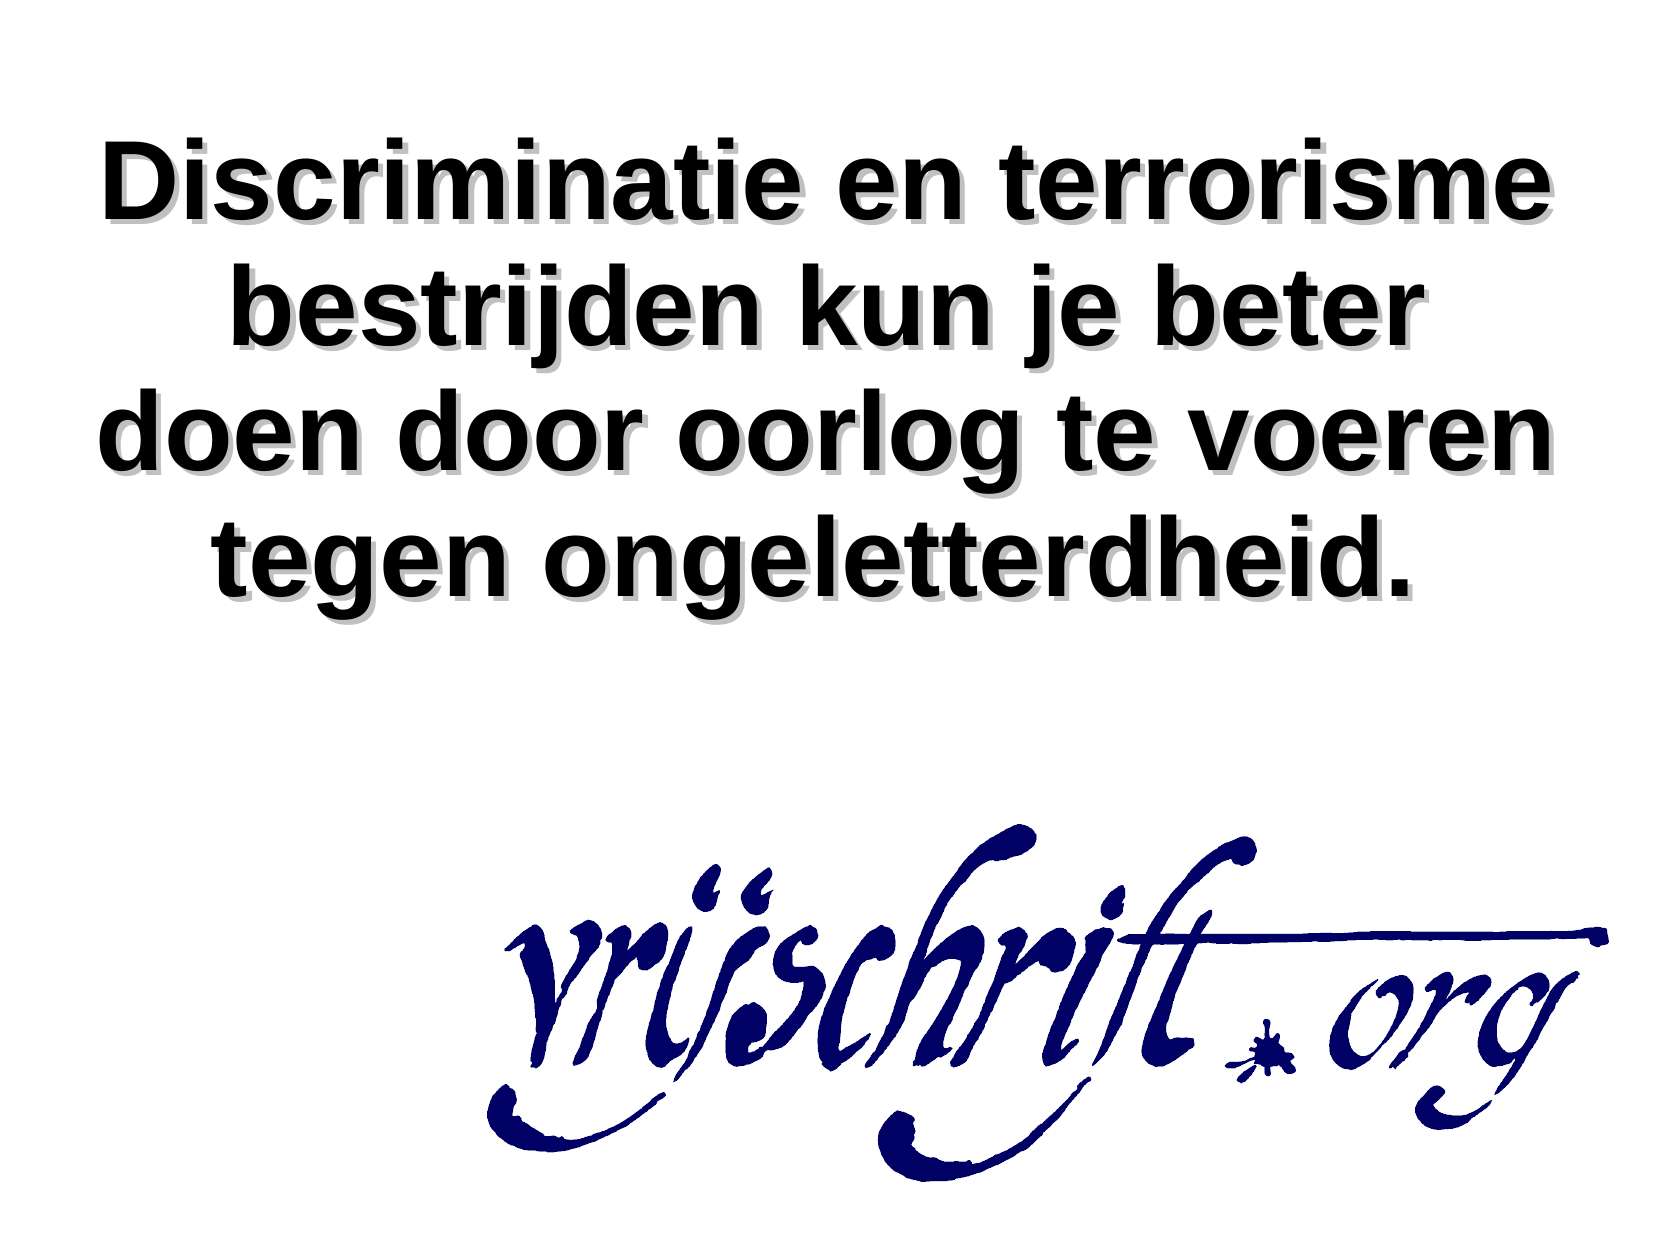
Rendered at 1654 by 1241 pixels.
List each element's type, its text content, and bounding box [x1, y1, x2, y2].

title Discriminatie en terrorisme bestrijden kun je beter doen door oorlog te voeren tegen ongeletterdheid. [82, 117, 1571, 620]
picture [487, 824, 1609, 1182]
